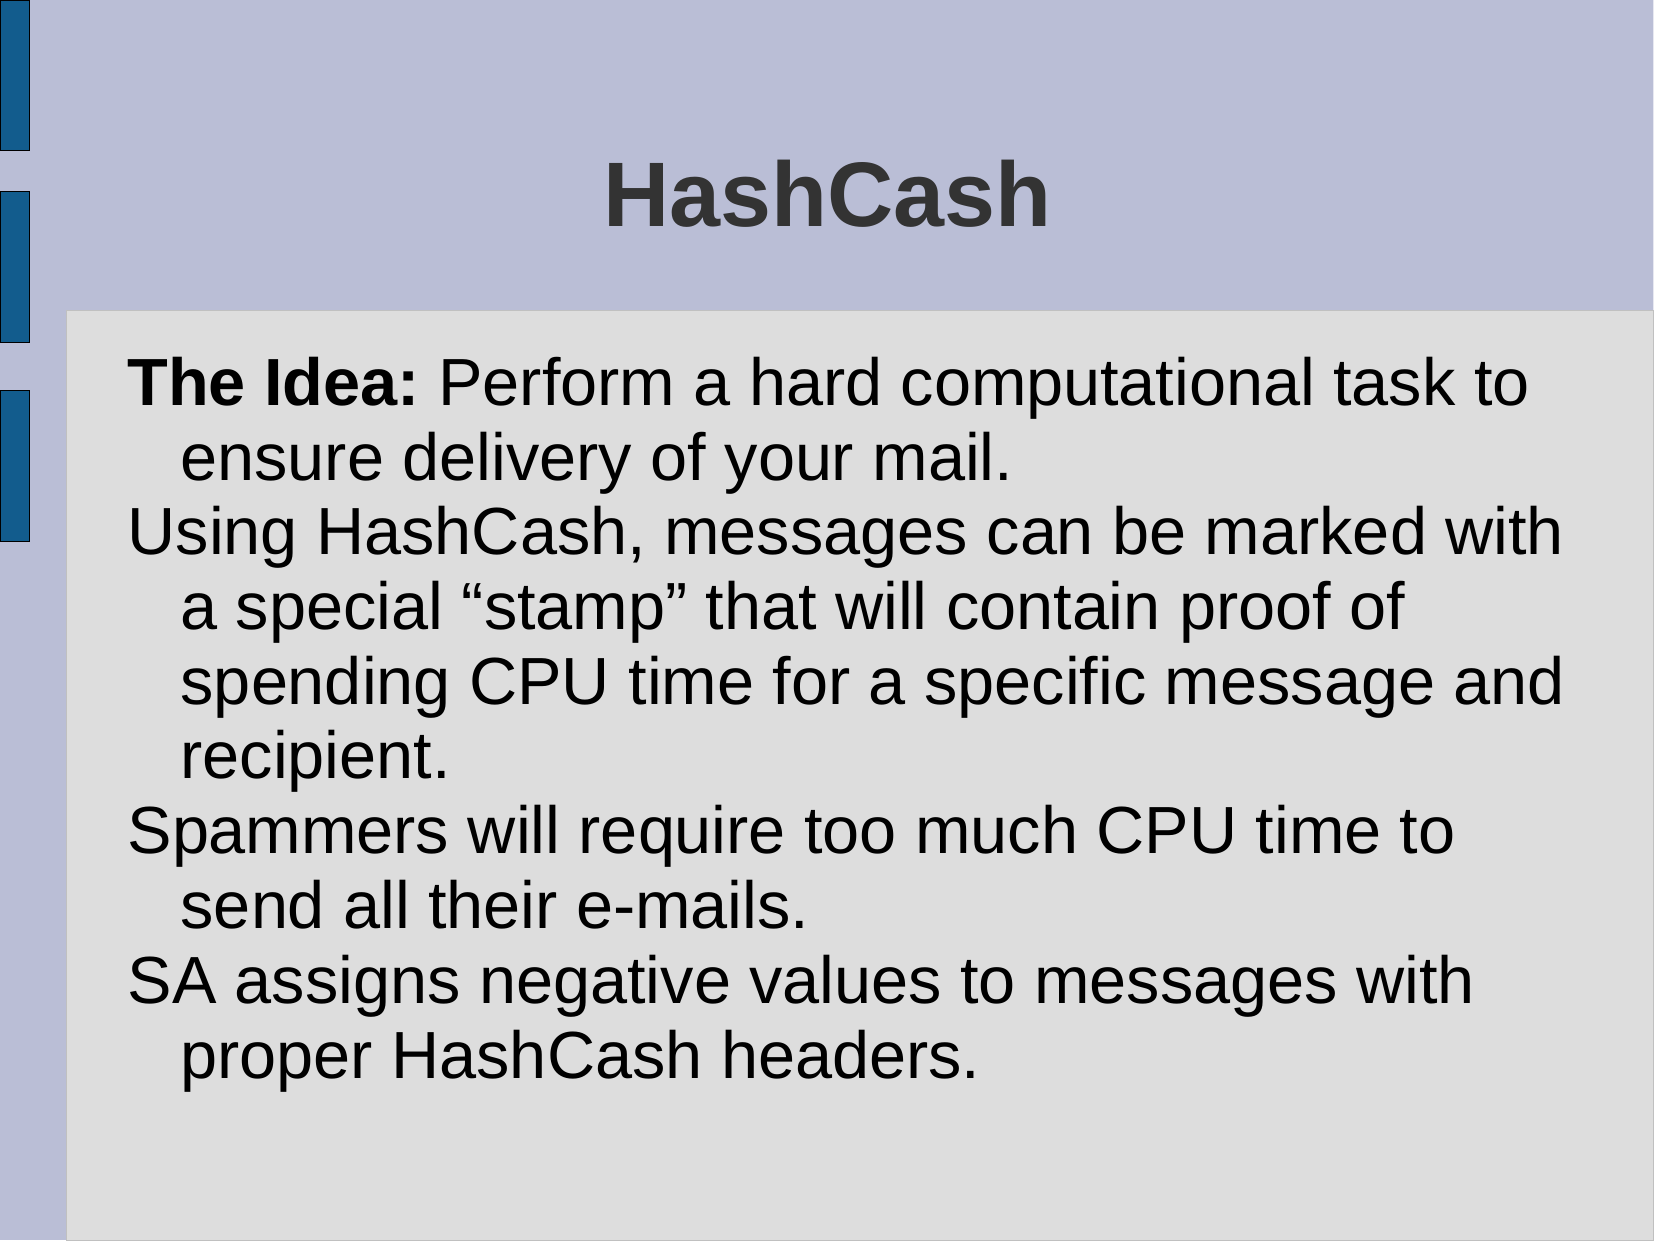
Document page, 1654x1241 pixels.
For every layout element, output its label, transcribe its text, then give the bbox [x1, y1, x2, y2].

list The Idea: Perform a hard computational task to ensure delivery of your mail. Using HashCash, messages can be marked with a special “stamp” that will contain proof of spending CPU time for a specific message and recipient. Spammers will require too much CPU time to send all their e-mails. SA assigns negative values to messages with proper HashCash headers. [109, 344, 1583, 1127]
title HashCash [121, 91, 1534, 299]
